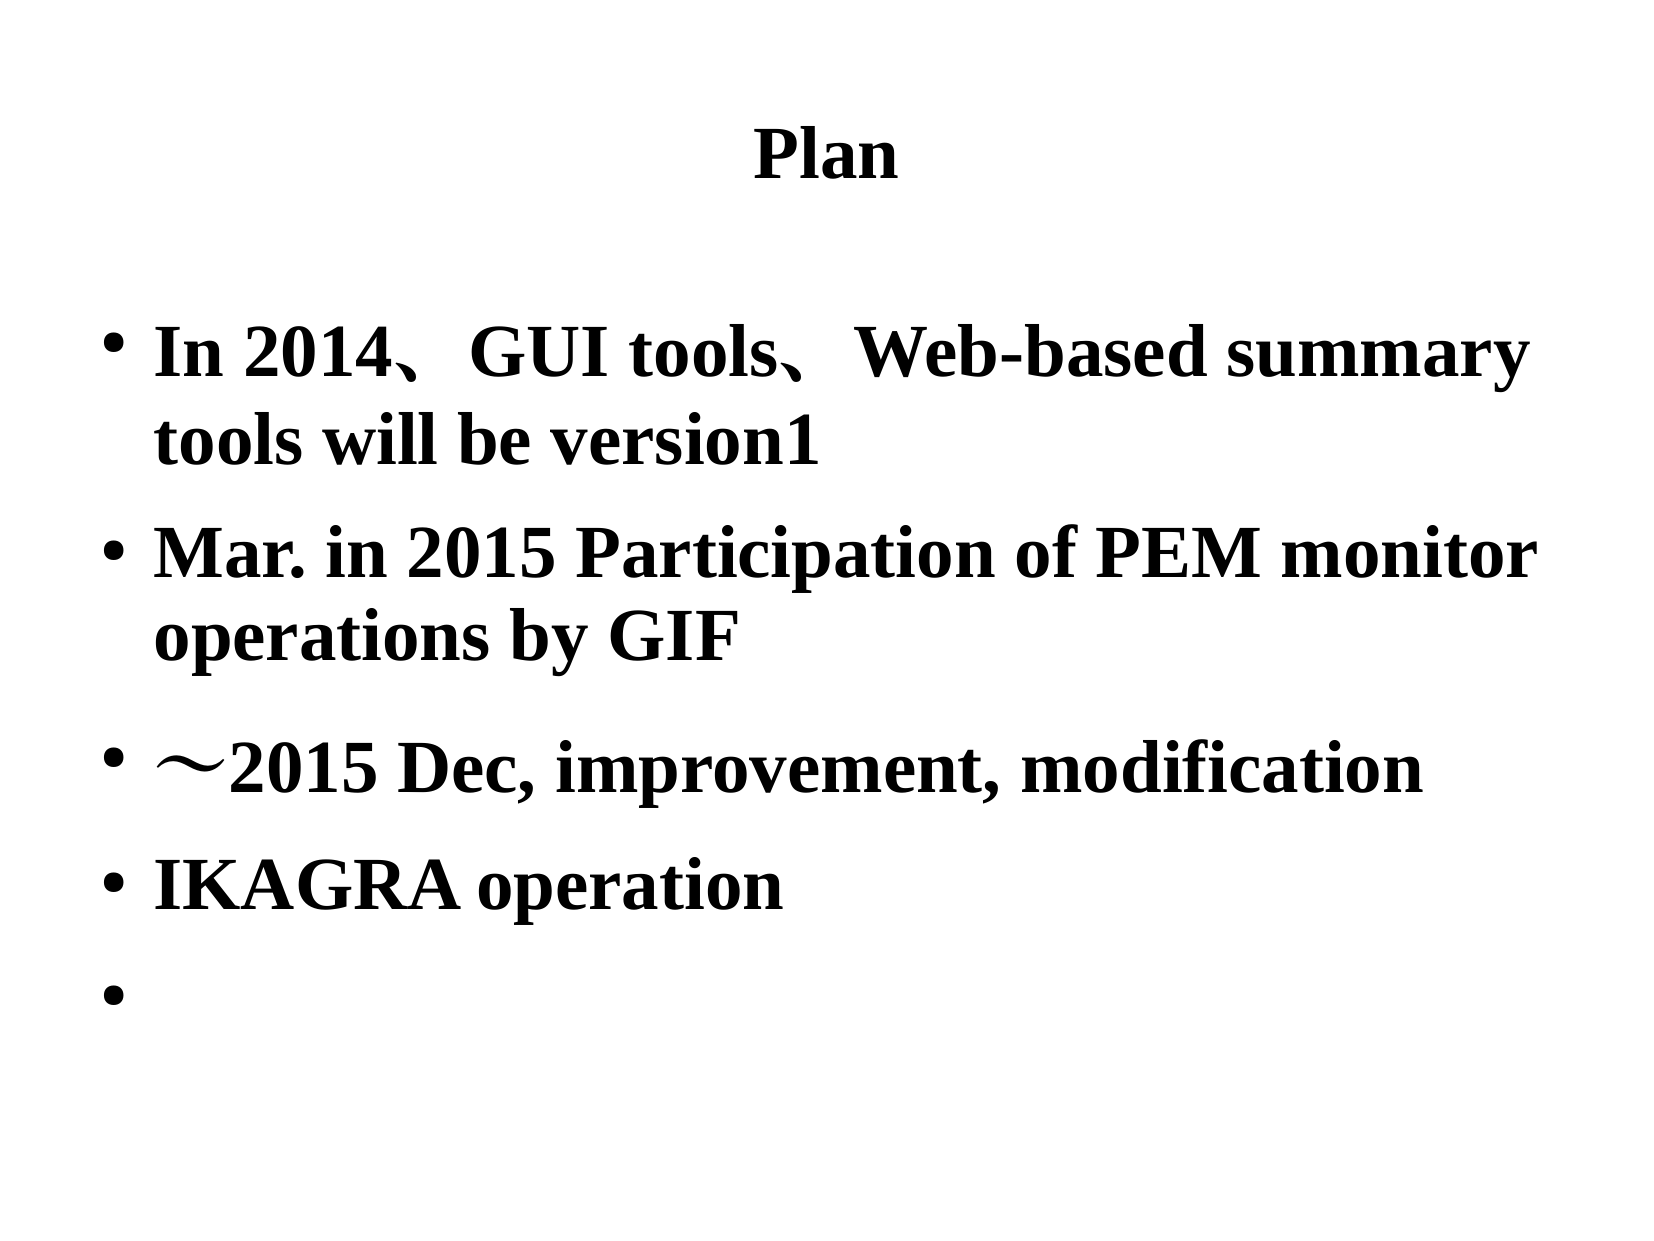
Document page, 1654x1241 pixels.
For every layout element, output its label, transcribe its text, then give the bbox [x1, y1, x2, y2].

list In 2014、GUI tools、Web-based summary tools will be version1 Mar. in 2015 Participation of PEM monitor operations by GIF 〜2015 Dec, improvement, modification IKAGRA operation [82, 290, 1571, 1010]
title Plan [82, 49, 1571, 257]
